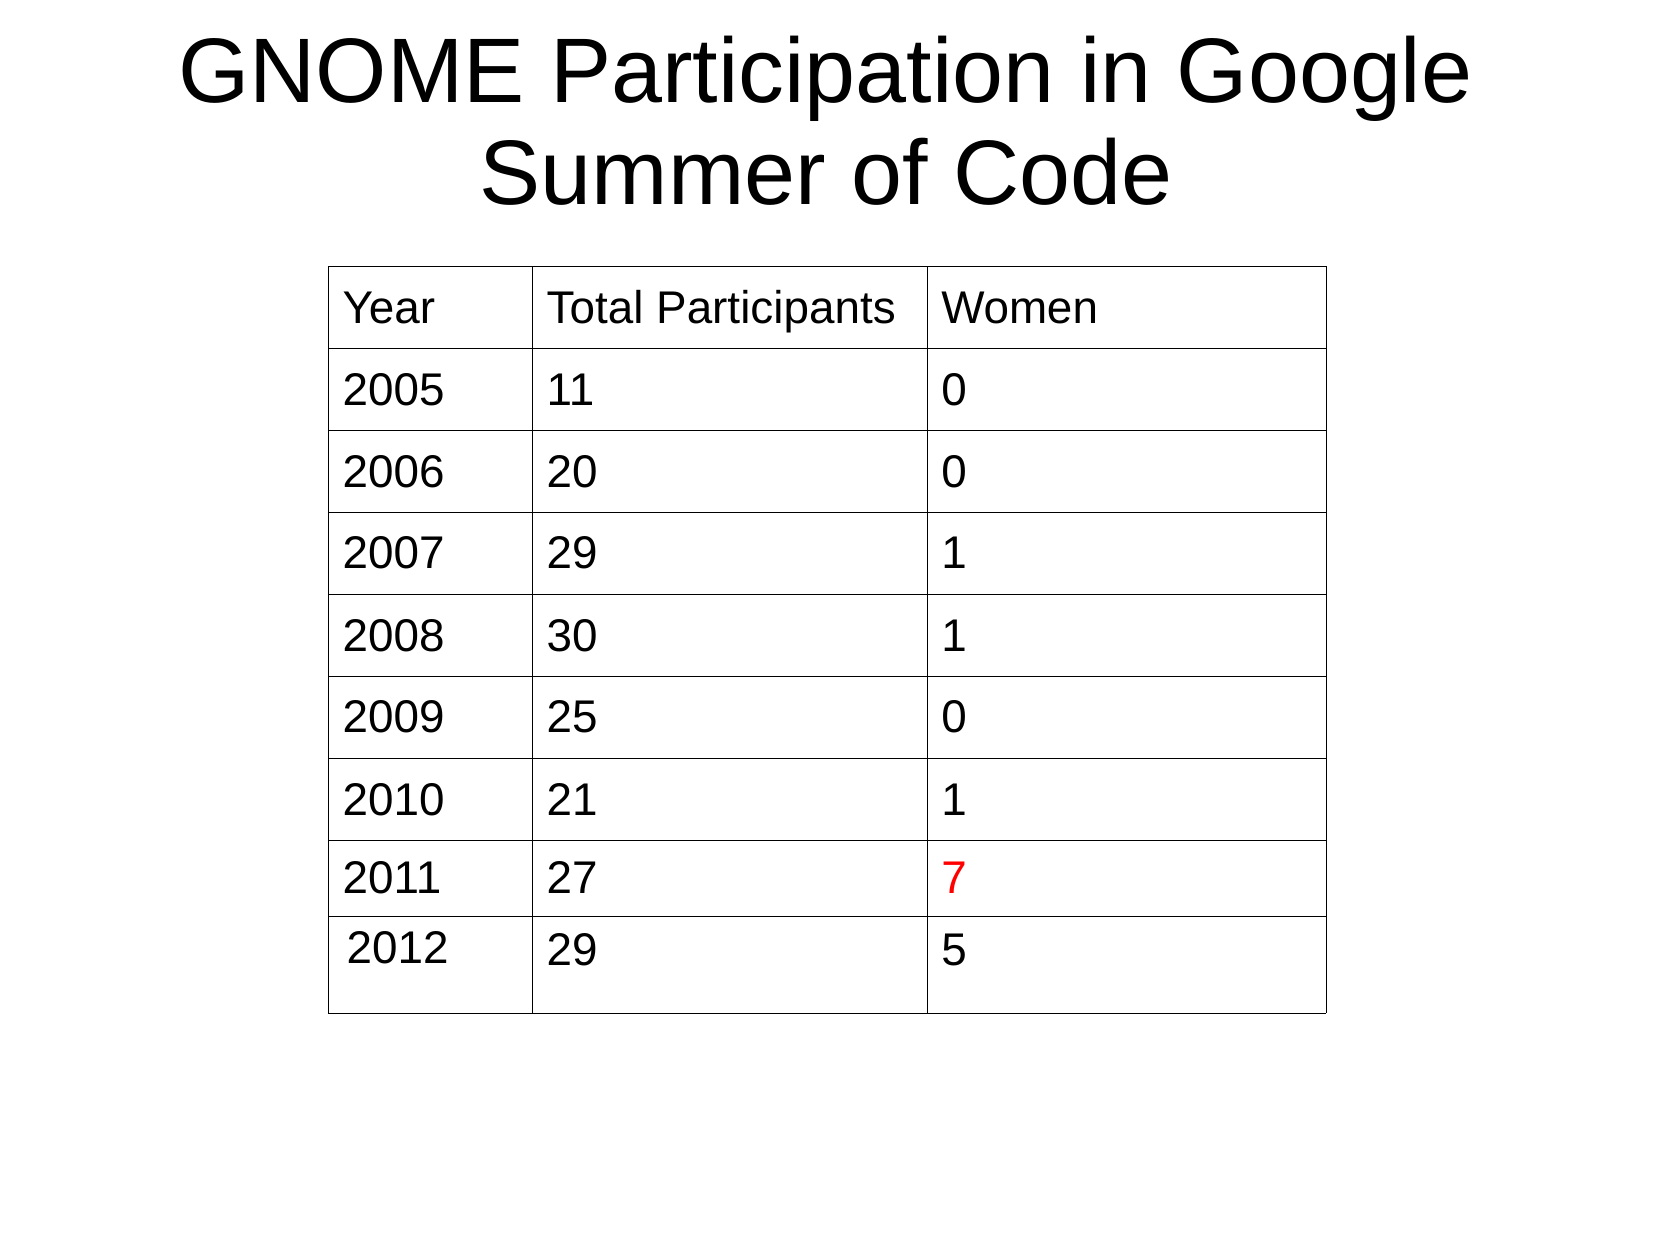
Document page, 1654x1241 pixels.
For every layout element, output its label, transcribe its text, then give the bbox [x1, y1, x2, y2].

table_header Year [329, 267, 532, 348]
table_cell 0 [928, 349, 1326, 430]
table_cell 25 [533, 677, 927, 758]
table_cell 29 [533, 513, 927, 594]
table_cell 21 [533, 759, 927, 840]
table_cell 5 [928, 917, 1326, 1013]
table_cell 20 [533, 431, 927, 512]
table_cell 11 [533, 349, 927, 430]
table_cell 2008 [329, 595, 532, 676]
table_cell 2006 [329, 431, 532, 512]
table_cell 1 [928, 513, 1326, 594]
table_cell 0 [928, 431, 1326, 512]
table_cell 2012 [329, 917, 532, 1013]
table_cell 30 [533, 595, 927, 676]
table_cell 1 [928, 759, 1326, 840]
table_cell 2009 [329, 677, 532, 758]
table_cell 29 [533, 917, 927, 1013]
table_cell 1 [928, 595, 1326, 676]
table_header Women [928, 267, 1326, 348]
table_cell 0 [928, 677, 1326, 758]
table_cell 2010 [329, 759, 532, 840]
table_cell 2005 [329, 349, 532, 430]
title GNOME Participation in Google Summer of Code [82, 18, 1571, 226]
table_cell 2011 [329, 841, 532, 916]
table_cell 2007 [329, 513, 532, 594]
table_cell 7 [928, 841, 1326, 916]
table_cell 27 [533, 841, 927, 916]
table_header Total Participants [533, 267, 927, 348]
